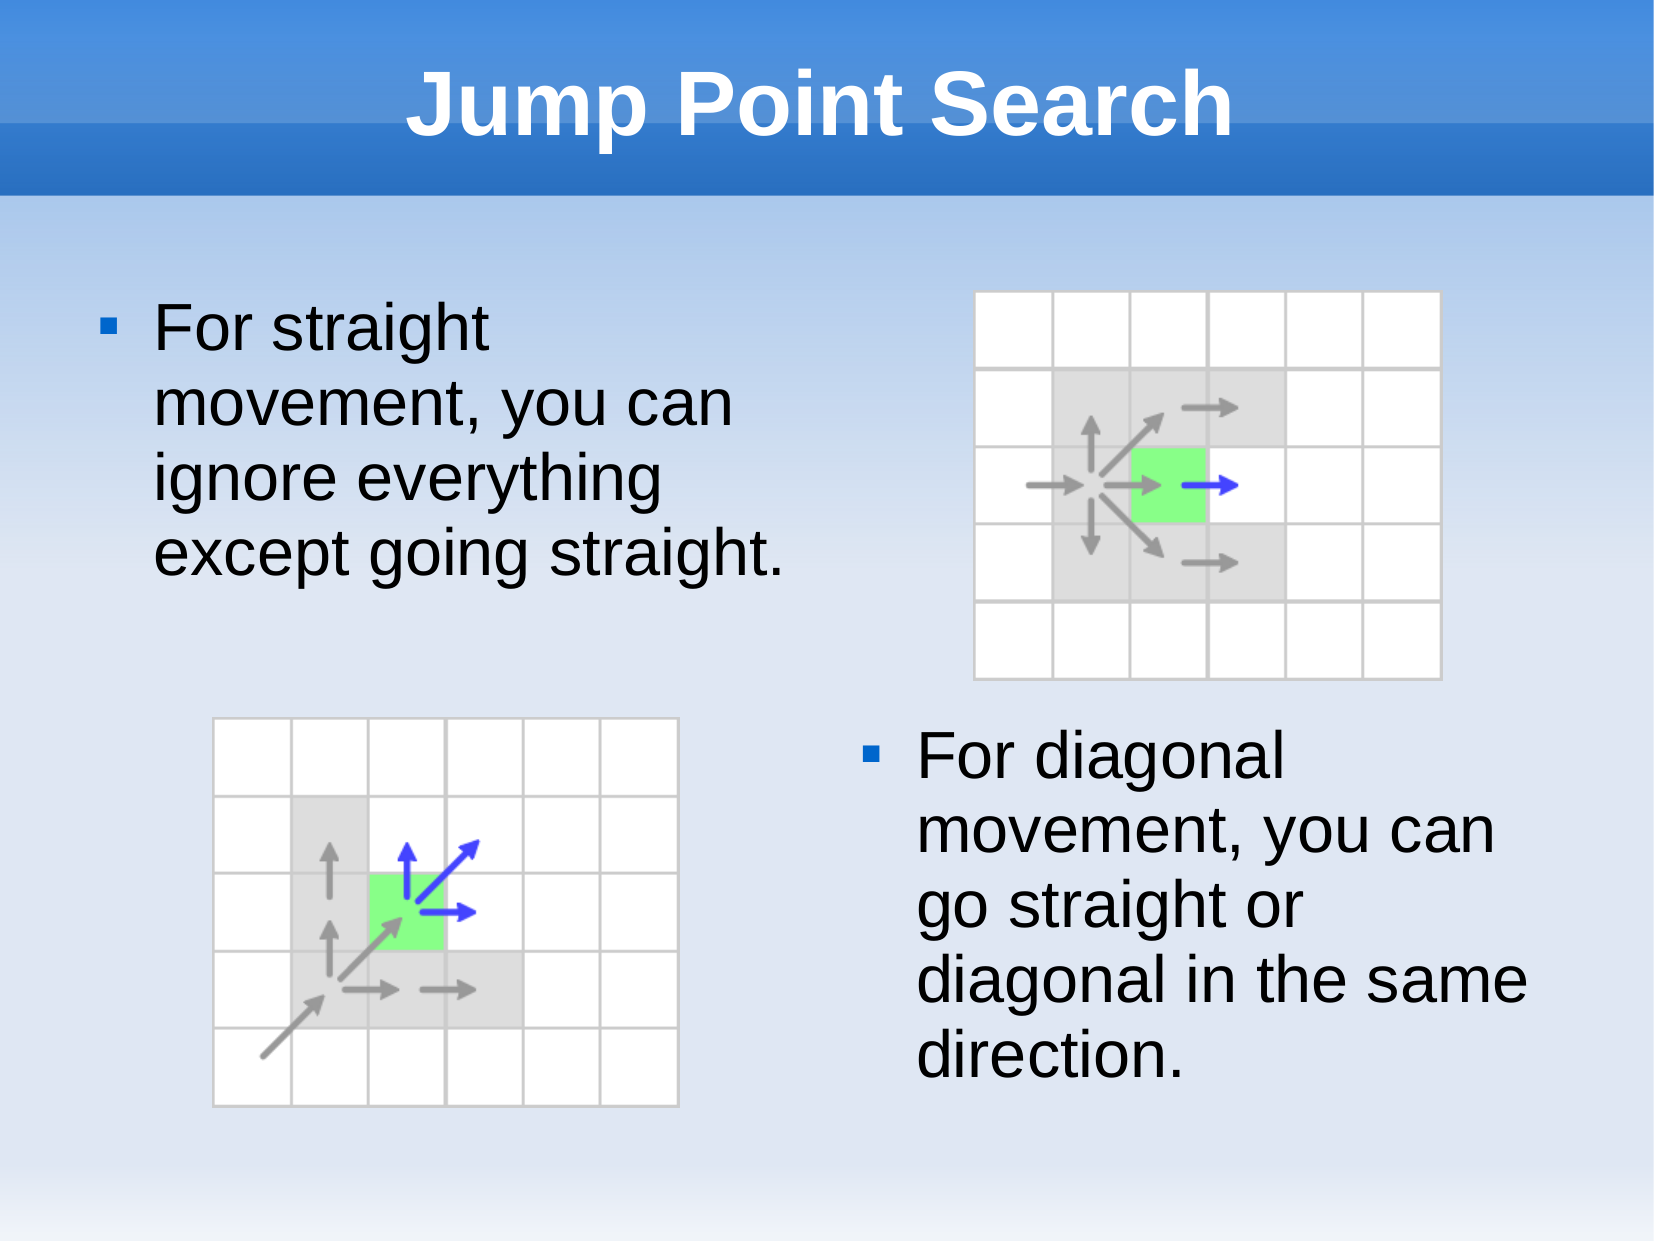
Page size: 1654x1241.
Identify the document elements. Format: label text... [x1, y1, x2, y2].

list For straight movement, you can ignore everything except going straight. [82, 290, 809, 681]
title Jump Point Search [76, 0, 1565, 208]
list For diagonal movement, you can go straight or diagonal in the same direction. [845, 717, 1572, 1109]
picture [0, 0, 1654, 1241]
